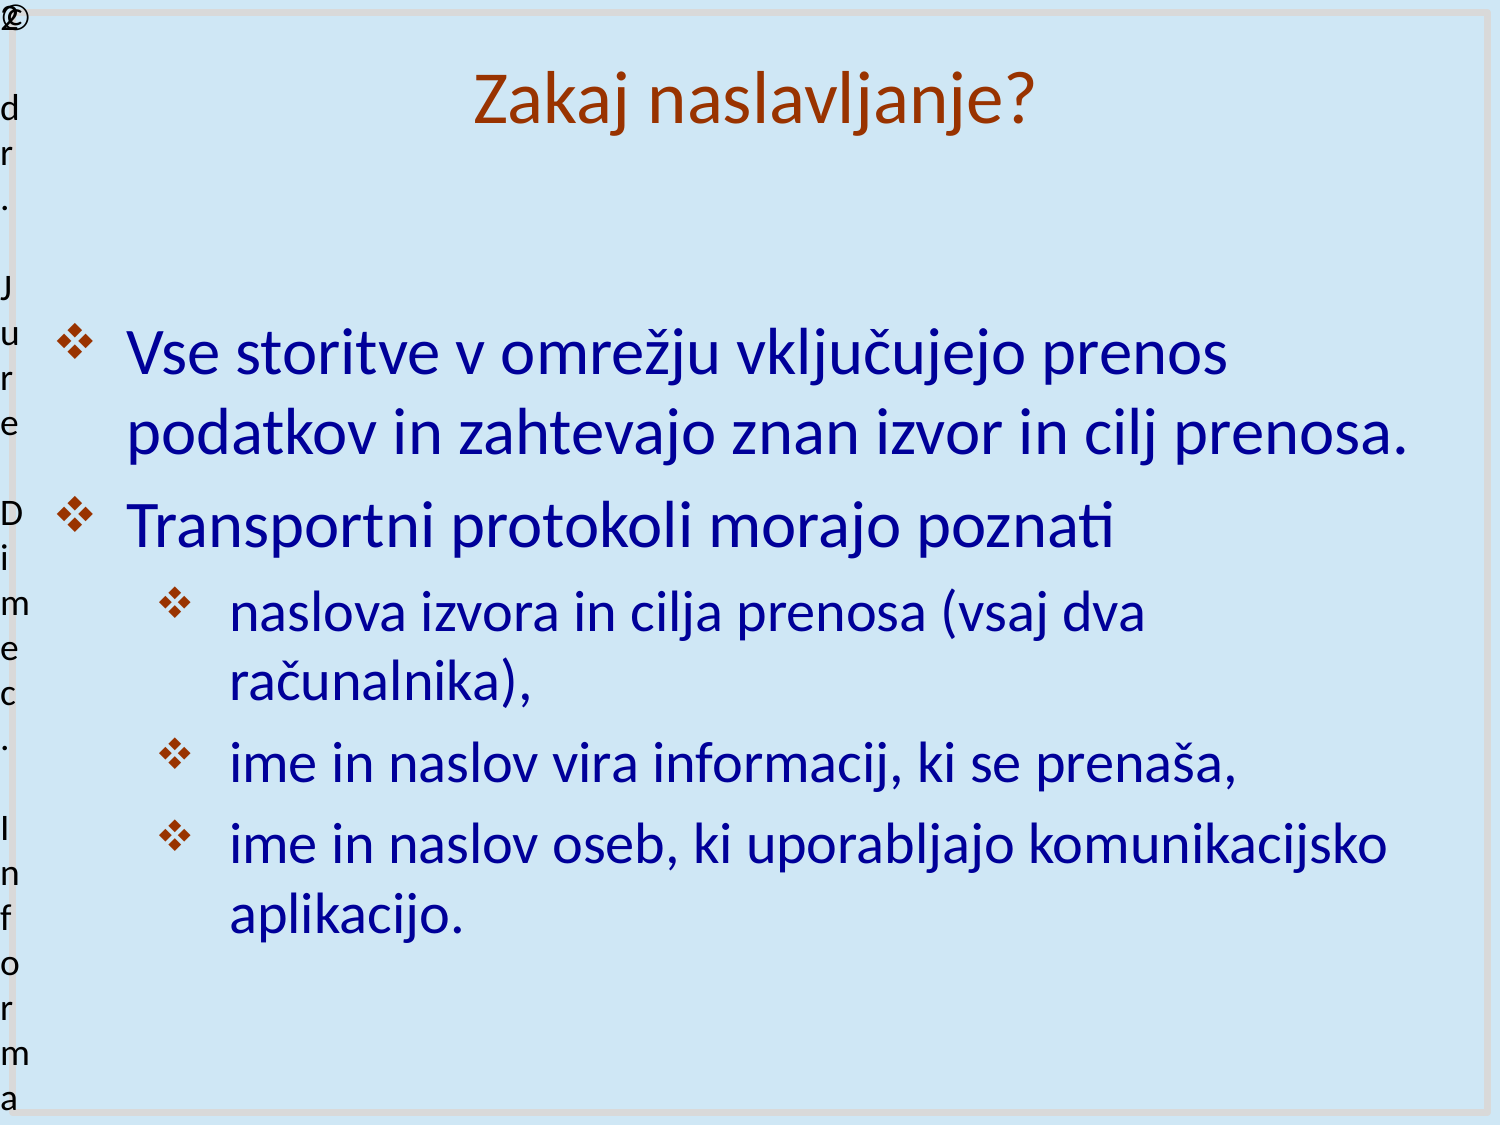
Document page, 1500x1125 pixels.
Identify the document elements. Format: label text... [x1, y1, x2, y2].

list Vse storitve v omrežju vključujejo prenos podatkov in zahtevajo znan izvor in cilj prenosa. Transportni protokoli morajo poznati naslova izvora in cilja prenosa (vsaj dva računalnika), ime in naslov vira informacij, ki se prenaša, ime in naslov oseb, ki uporabljajo komunikacijsko aplikacijo. [37, 299, 1475, 1050]
title Zakaj naslavljanje? [37, 37, 1475, 150]
